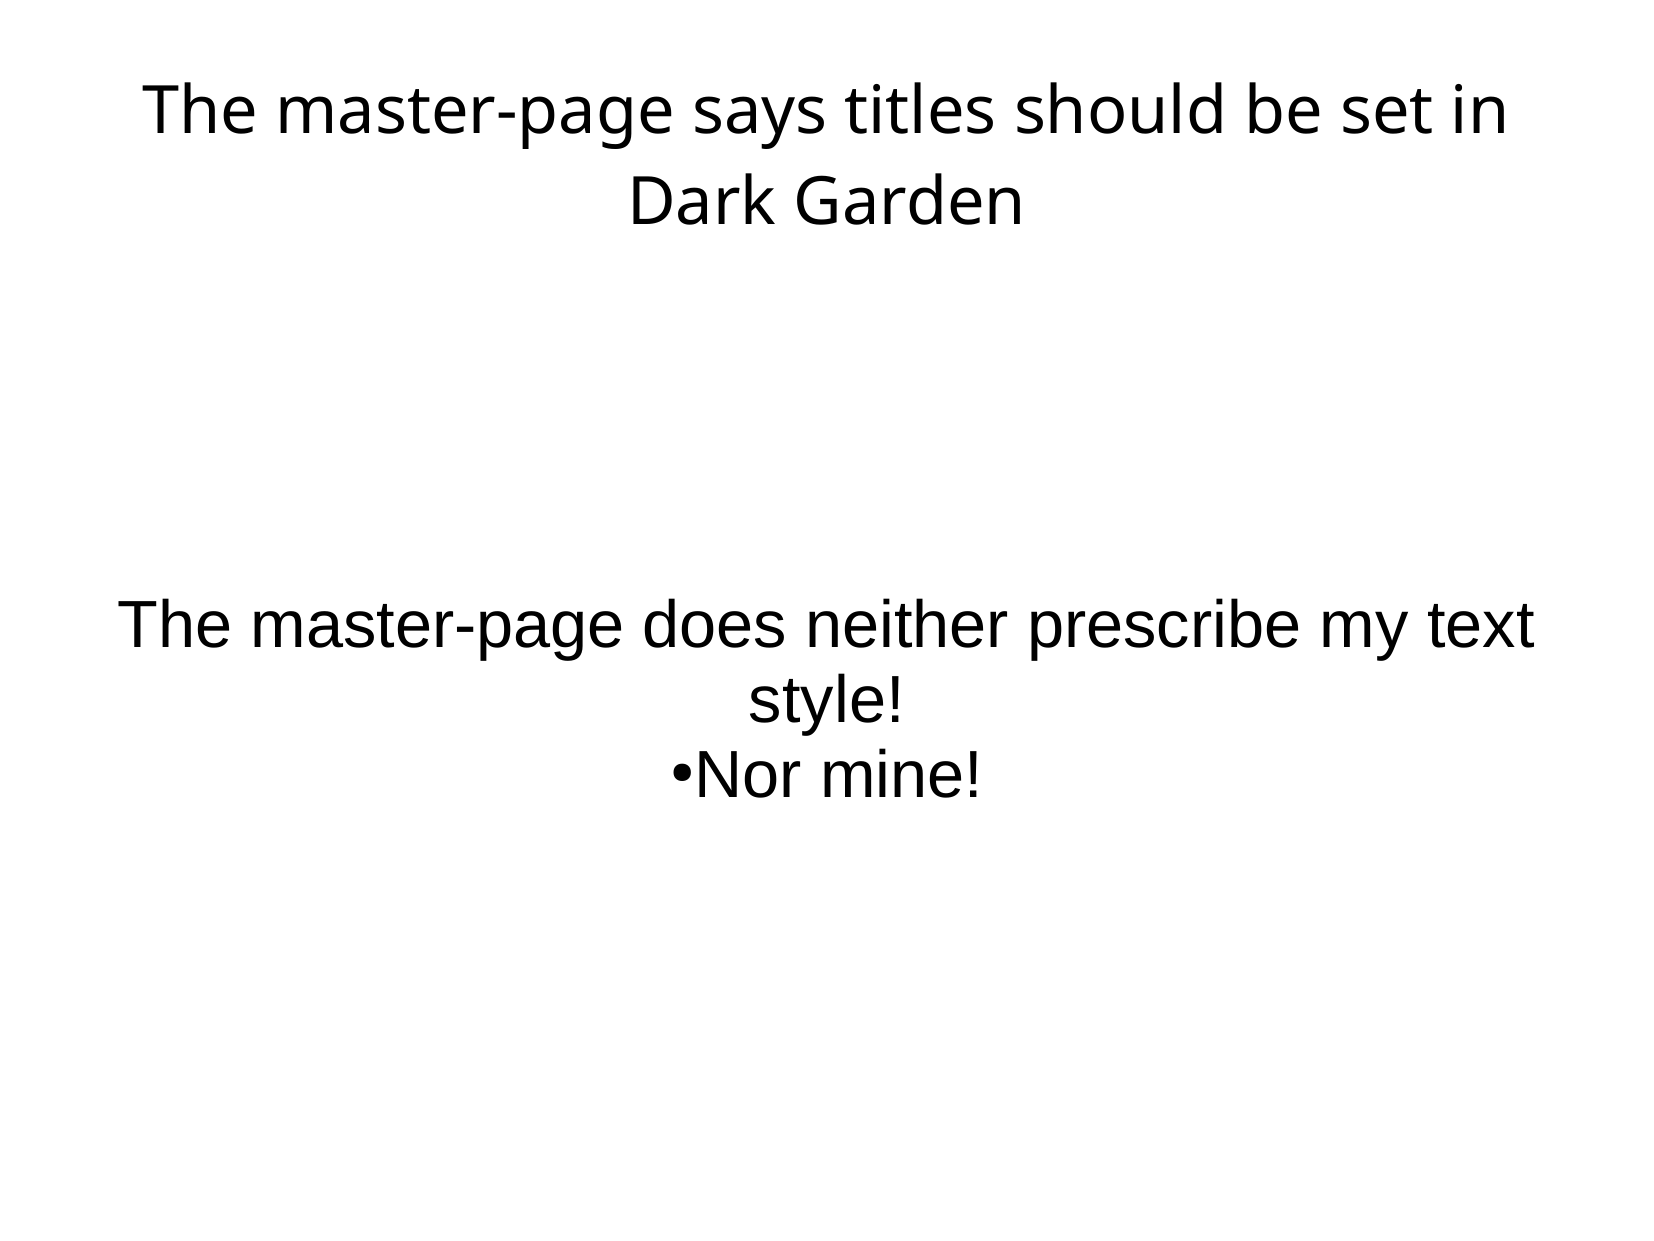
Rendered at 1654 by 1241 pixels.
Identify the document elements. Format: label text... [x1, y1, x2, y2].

title The master-page says titles should be set in Dark Garden [82, 49, 1571, 257]
subtitle The master-page does neither prescribe my text style! Nor mine! [82, 290, 1571, 1109]
